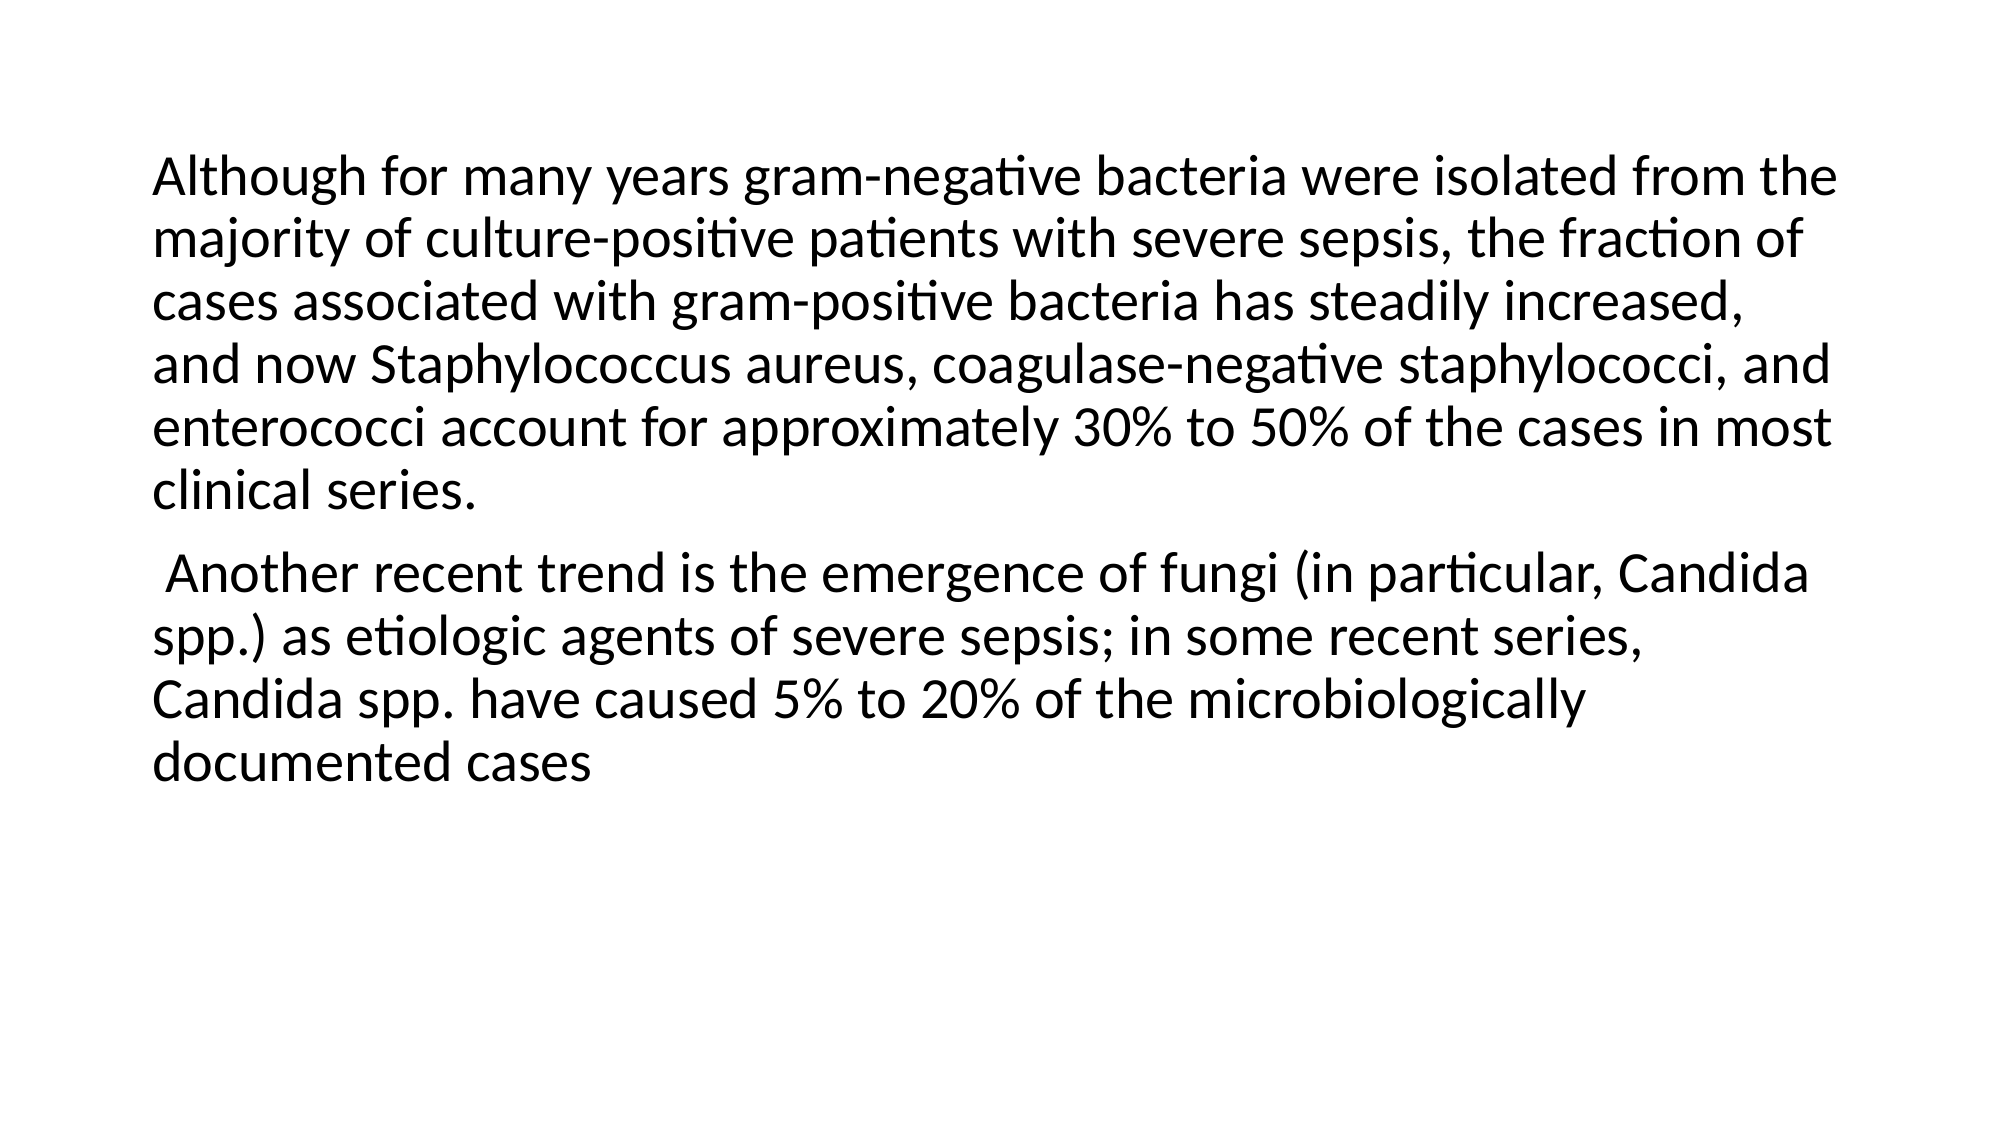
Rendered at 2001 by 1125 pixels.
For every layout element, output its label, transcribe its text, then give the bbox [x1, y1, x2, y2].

list Although for many years gram-negative bacteria were isolated from the majority of culture-positive patients with severe sepsis, the fraction of cases associated with gram-positive bacteria has steadily increased, and now Staphylococcus aureus, coagulase-negative staphylococci, and enterococci account for approximately 30% to 50% of the cases in most clinical series. Another recent trend is the emergence of fungi (in particular, Candida spp.) as etiologic agents of severe sepsis; in some recent series, Candida spp. have caused 5% to 20% of the microbiologically documented cases [137, 137, 1863, 1014]
